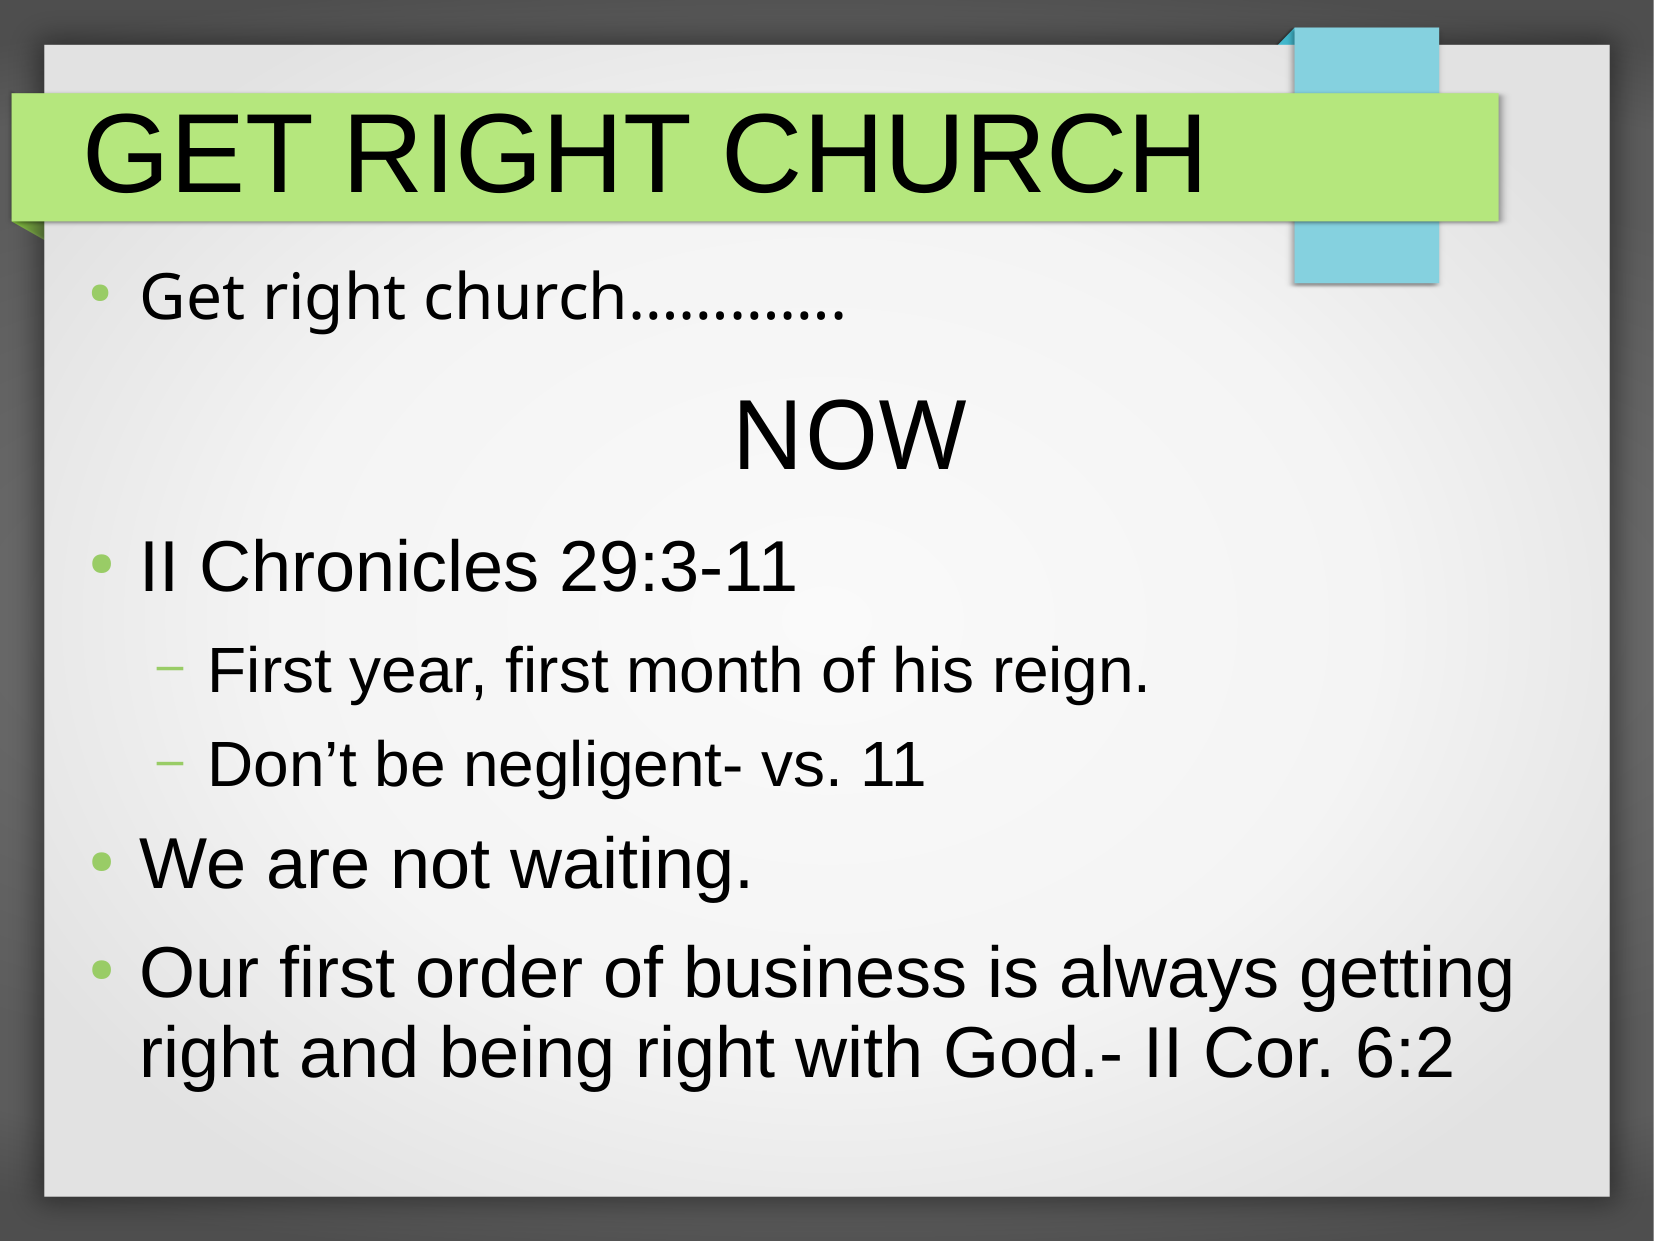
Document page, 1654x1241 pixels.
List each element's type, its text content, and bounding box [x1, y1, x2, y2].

list Get right church…………. NOW II Chronicles 29:3-11 First year, first month of his reign. Don’t be negligent- vs. 11 We are not waiting. Our first order of business is always getting right and being right with God.- II Cor. 6:2 [71, 251, 1561, 1156]
picture [0, 0, 1654, 1241]
title GET RIGHT CHURCH [82, 90, 1264, 217]
